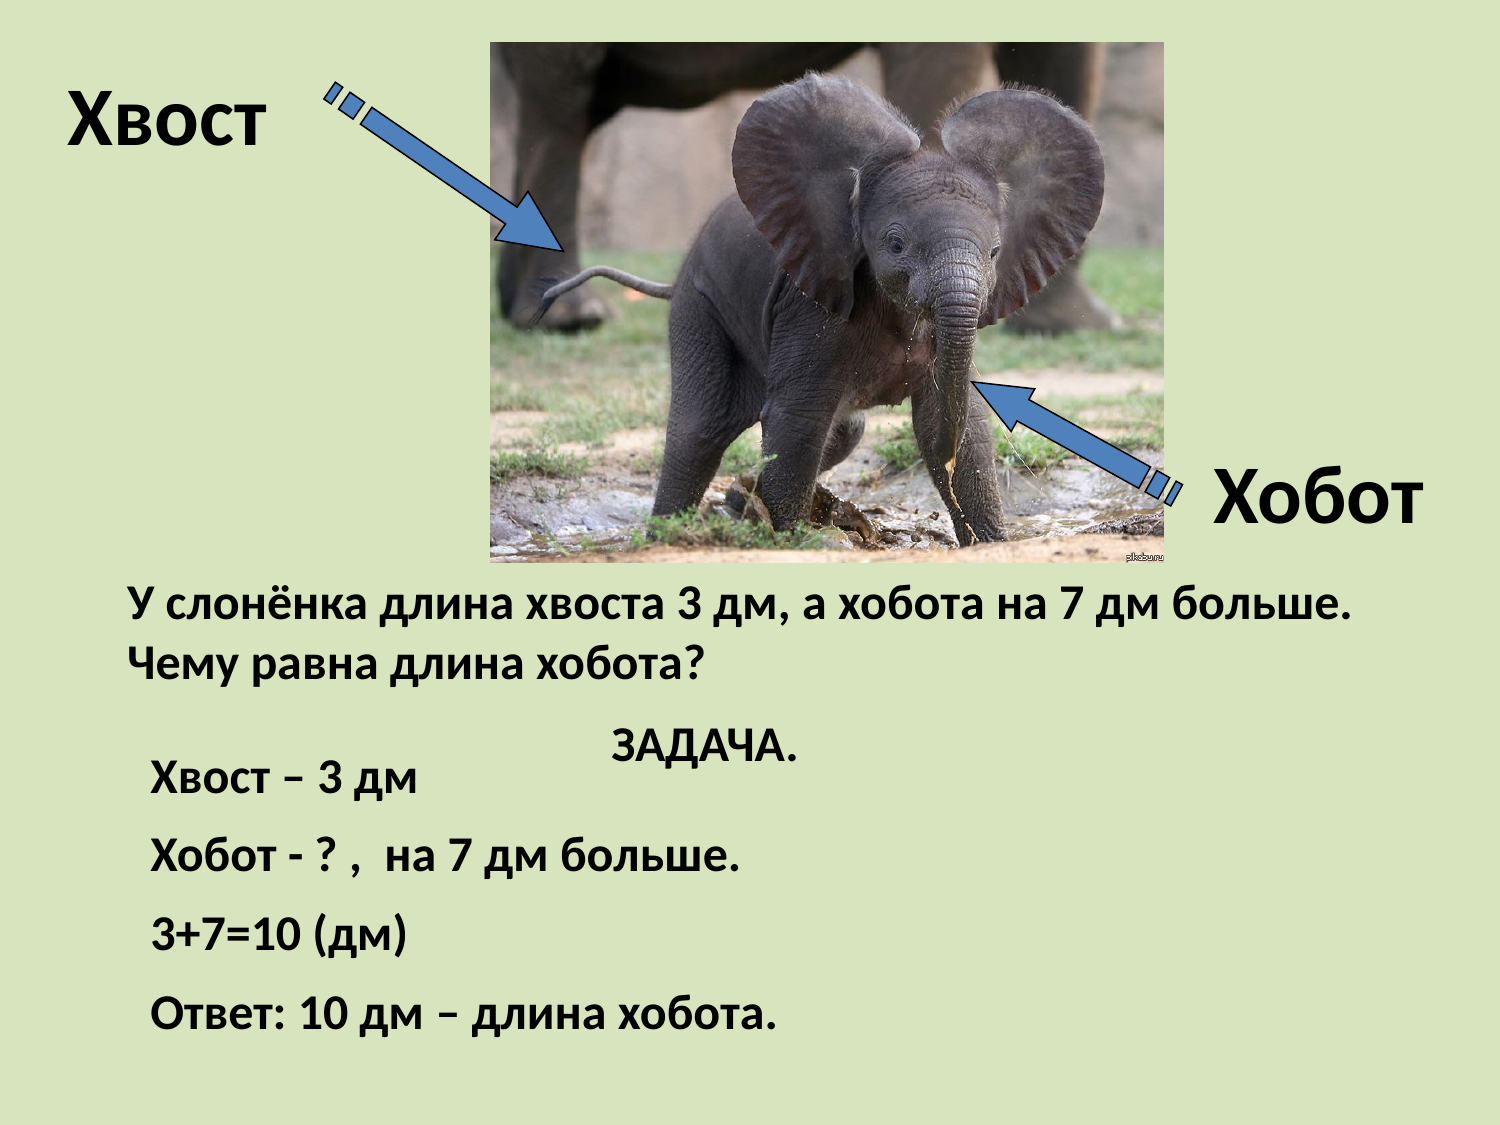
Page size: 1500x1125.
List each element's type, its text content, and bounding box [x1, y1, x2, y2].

text_box ЗАДАЧА. [596, 704, 821, 779]
text_box Хвост – 3 дм Хобот - ? , на 7 дм больше. 3+7=10 (дм) Ответ: 10 дм – длина хобота. [135, 698, 1353, 1047]
text_box [1145, 470, 1170, 499]
text_box [1164, 481, 1183, 506]
text_box У слонёнка длина хвоста 3 дм, а хобота на 7 дм больше. Чему равна длина хобота? [112, 562, 1436, 698]
text_box [360, 107, 564, 252]
text_box Хобот [1198, 432, 1483, 548]
text_box [971, 381, 1151, 489]
text_box Хвост [53, 54, 349, 170]
picture [490, 42, 1164, 562]
text_box [349, 92, 365, 120]
